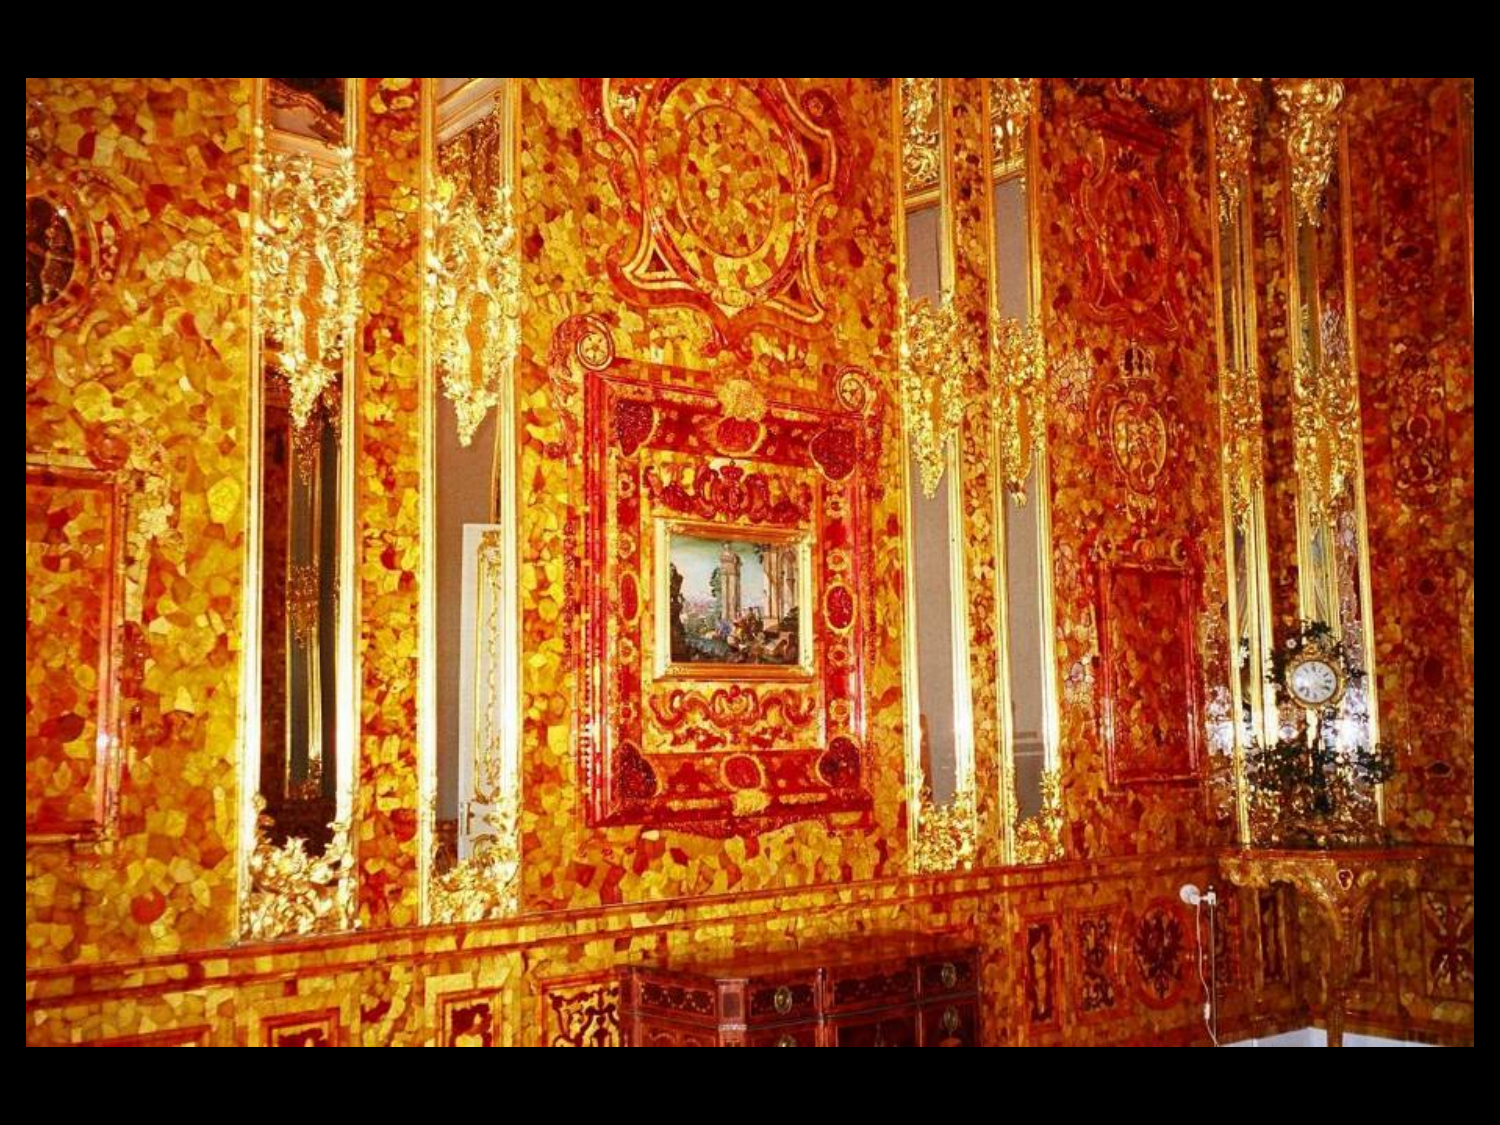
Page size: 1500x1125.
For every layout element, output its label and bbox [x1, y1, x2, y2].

picture [26, 78, 1474, 1047]
